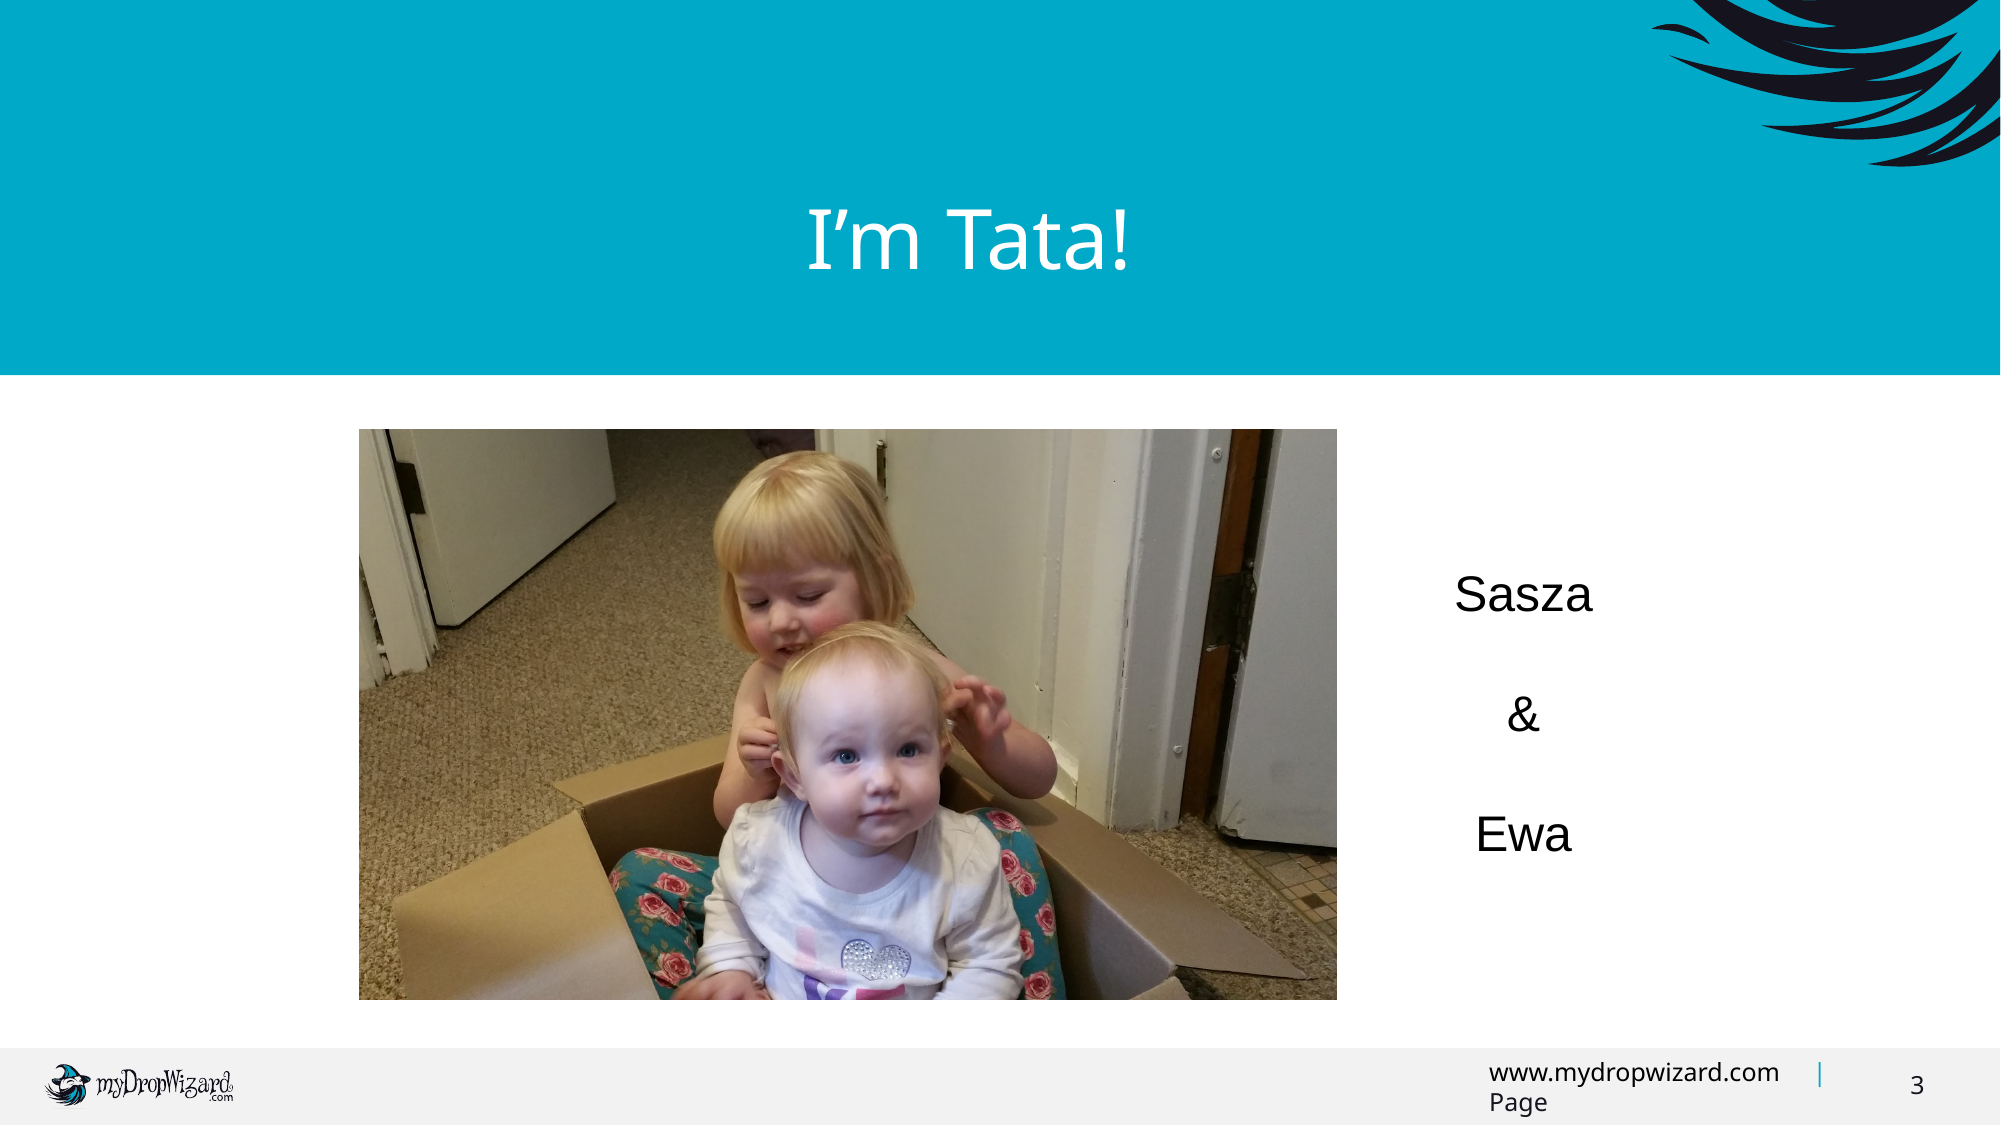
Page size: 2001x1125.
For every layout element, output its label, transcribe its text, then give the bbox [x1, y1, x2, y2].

picture [359, 429, 1337, 1000]
text_box Sasza & Ewa [1370, 546, 1677, 883]
title I’m Tata! [76, 210, 1863, 295]
slide_number <number> [1895, 1057, 1969, 1117]
